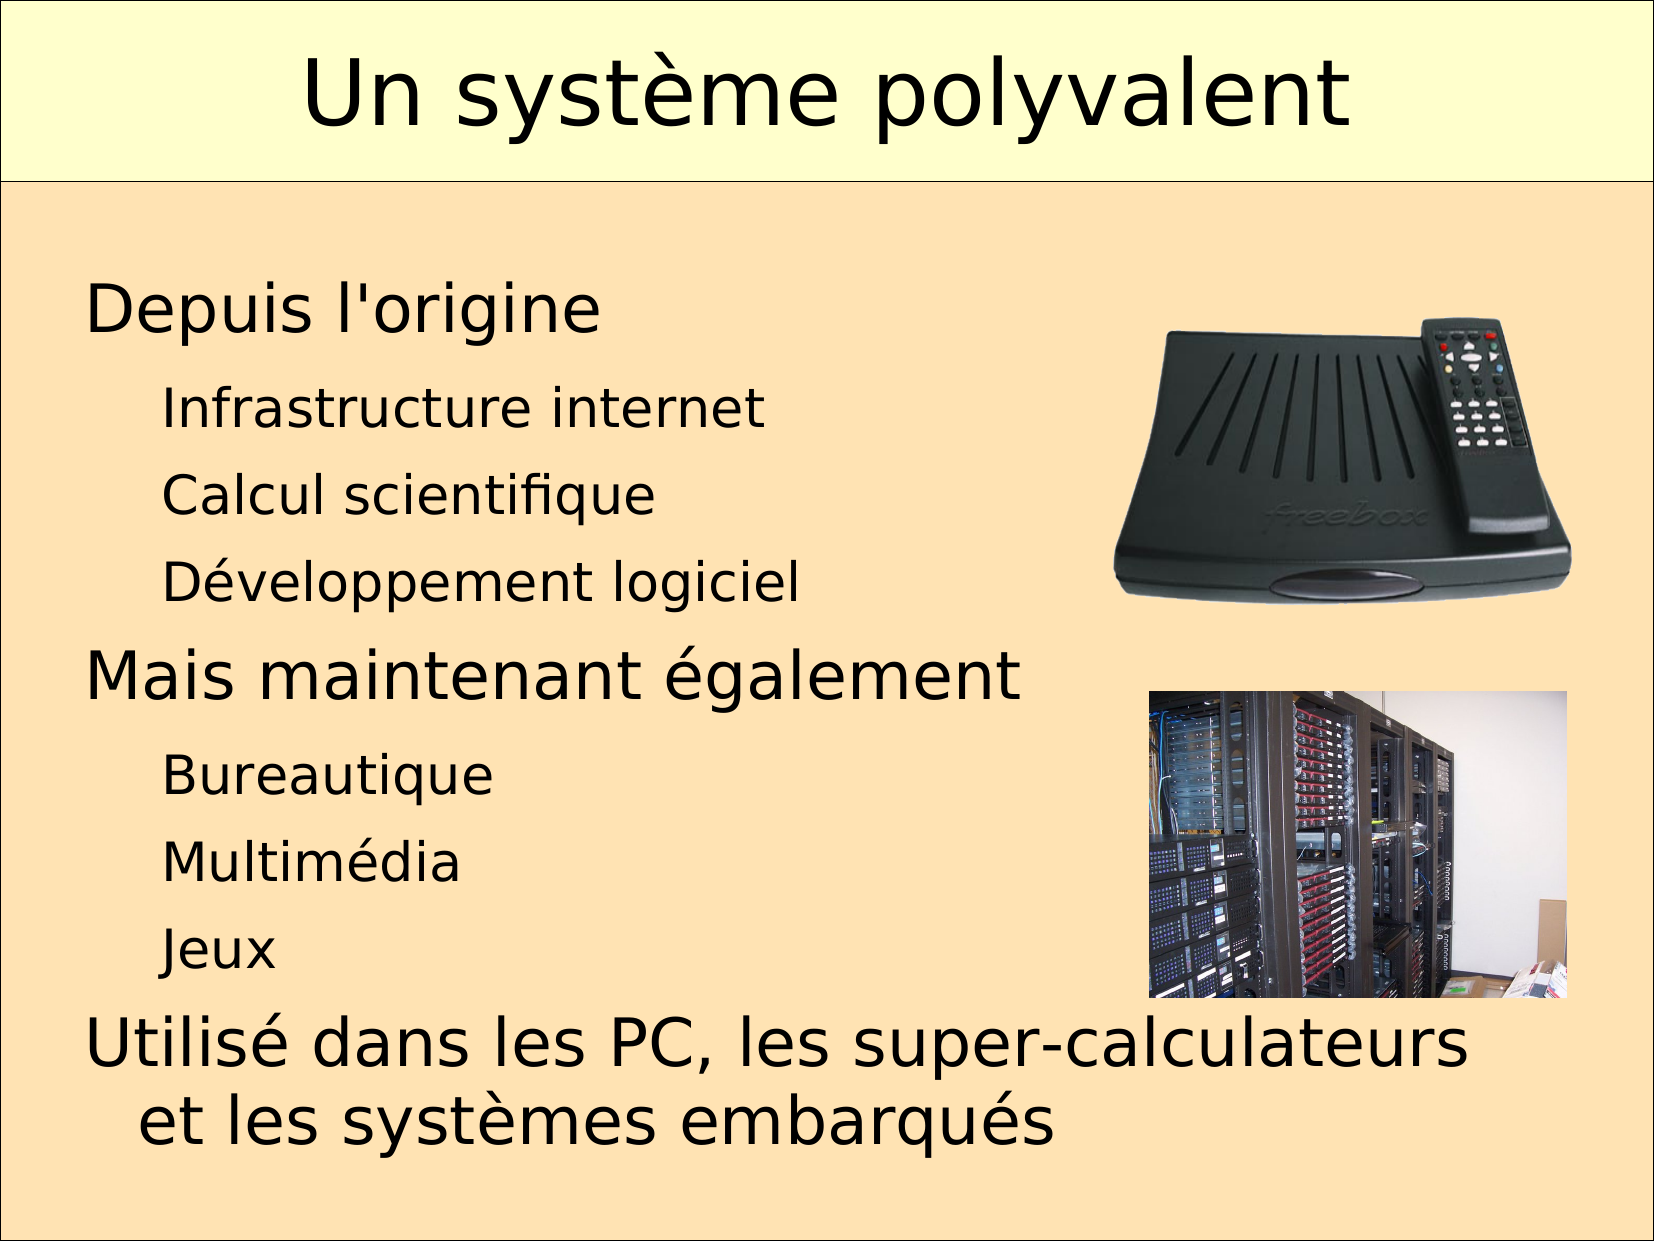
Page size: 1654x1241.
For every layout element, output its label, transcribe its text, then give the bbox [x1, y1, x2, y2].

picture [1113, 317, 1572, 605]
title Un système polyvalent [0, 33, 1654, 154]
picture [1149, 691, 1567, 998]
list Depuis l'origine Infrastructure internet Calcul scientifique Développement logiciel Mais maintenant également Bureautique Multimédia Jeux Utilisé dans les PC, les super-calculateurs et les systèmes embarqués [66, 270, 1555, 1161]
